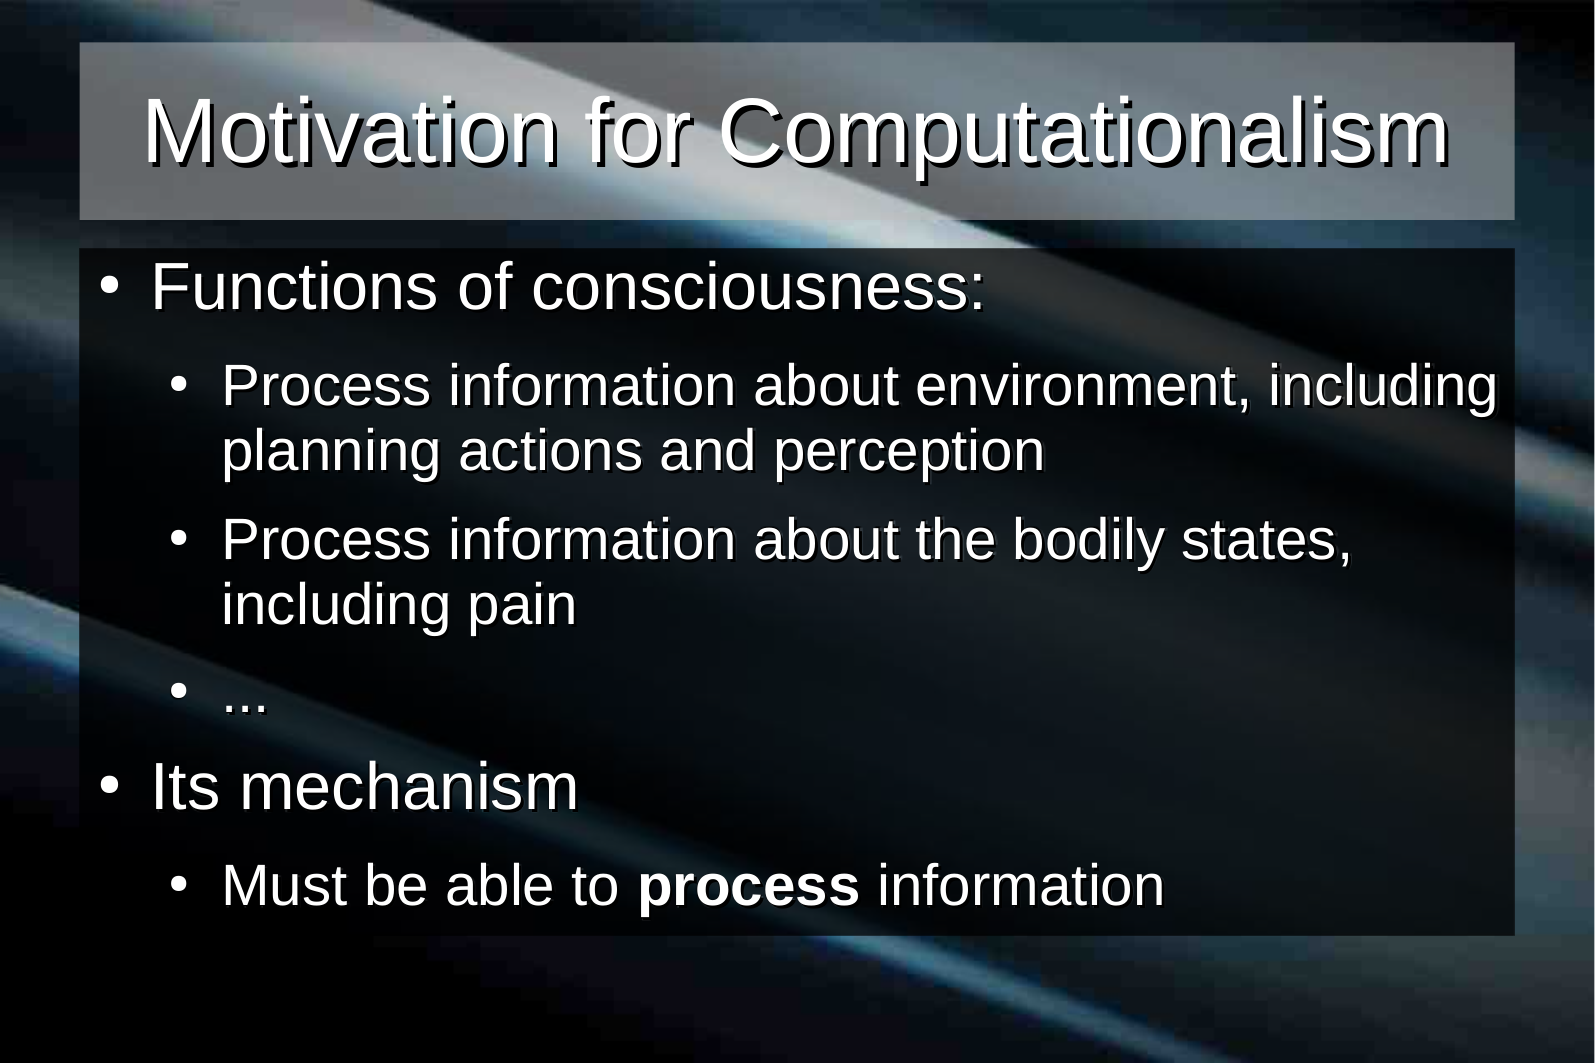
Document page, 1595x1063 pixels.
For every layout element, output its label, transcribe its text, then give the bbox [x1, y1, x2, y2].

picture [0, 0, 1595, 1063]
title Motivation for Computationalism [79, 42, 1515, 220]
list Functions of consciousness: Process information about environment, including planning actions and perception Process information about the bodily states, including pain ... Its mechanism Must be able to process information [79, 248, 1515, 936]
